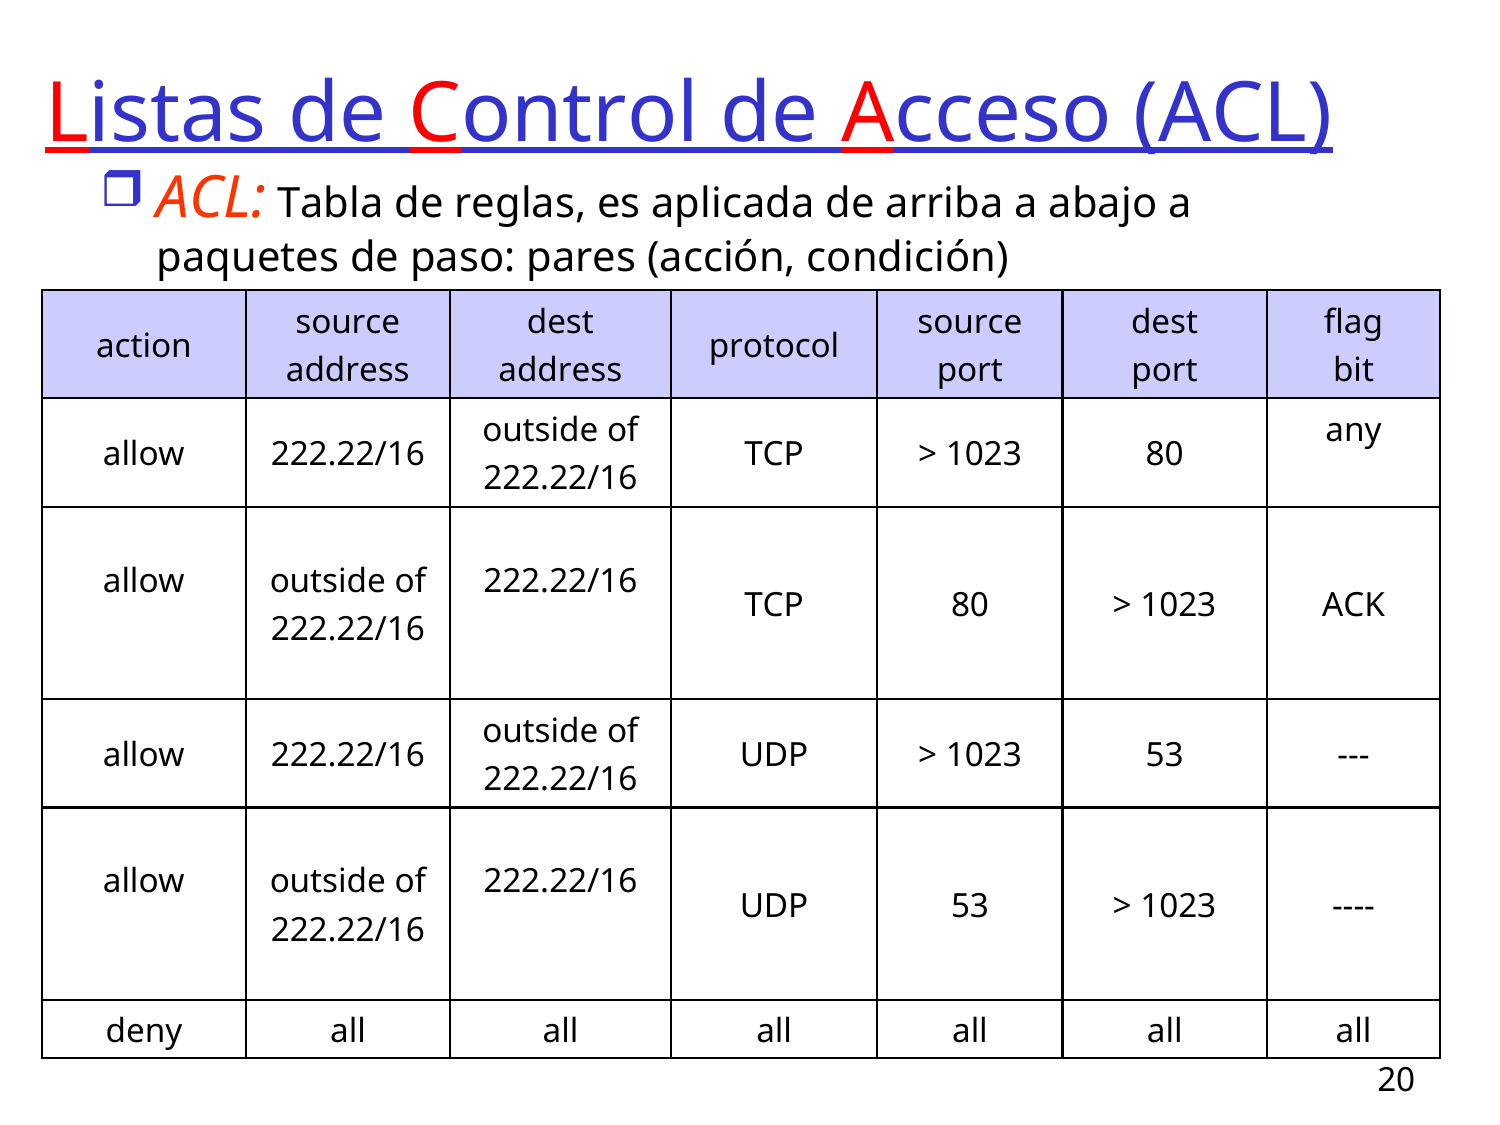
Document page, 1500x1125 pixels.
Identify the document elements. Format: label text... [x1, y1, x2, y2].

table_cell ---- [1268, 809, 1439, 999]
table_cell allow [43, 809, 245, 999]
table_header source port [878, 318, 1061, 397]
table_header dest address [451, 318, 670, 397]
table_cell 222.22/16 [247, 399, 449, 506]
table_header action [43, 291, 245, 397]
title Listas de Control de Acceso (ACL) [30, 0, 1484, 216]
table_cell UDP [672, 700, 876, 806]
table_cell outside of 222.22/16 [451, 700, 670, 806]
table_cell allow [43, 700, 245, 806]
table_cell all [451, 1001, 670, 1057]
table_cell 222.22/16 [451, 809, 670, 999]
table_cell outside of 222.22/16 [451, 399, 670, 506]
table_cell TCP [672, 399, 876, 506]
table_cell all [1268, 1001, 1439, 1057]
table_cell > 1023 [878, 399, 1061, 506]
table_cell all [672, 1001, 876, 1057]
table_header flag bit [1268, 291, 1439, 397]
table_cell 222.22/16 [247, 700, 449, 806]
table_cell > 1023 [1064, 508, 1266, 698]
text_box ACL: Tabla de reglas, es aplicada de arriba a abajo a paquetes de paso: pares (acción, condición) [85, 151, 1361, 318]
table_cell 80 [878, 508, 1061, 698]
table_cell allow [43, 508, 245, 698]
table_cell 53 [878, 809, 1061, 999]
table_header dest port [1064, 318, 1266, 397]
table_cell UDP [672, 809, 876, 999]
table_cell outside of 222.22/16 [247, 809, 449, 999]
table_cell TCP [672, 508, 876, 698]
table_header source address [247, 318, 449, 397]
table_cell all [1064, 1001, 1266, 1057]
table_cell any [1268, 399, 1439, 506]
table_cell 222.22/16 [451, 508, 670, 698]
table_cell allow [43, 399, 245, 506]
table_cell deny [43, 1001, 245, 1057]
table_cell outside of 222.22/16 [247, 508, 449, 698]
table_cell --- [1268, 700, 1439, 806]
table_cell 53 [1064, 700, 1266, 806]
table_cell > 1023 [878, 700, 1061, 806]
table_cell 80 [1064, 399, 1266, 506]
table_cell all [878, 1001, 1061, 1057]
table_cell all [247, 1001, 449, 1057]
table_header protocol [672, 318, 876, 397]
table_cell > 1023 [1064, 809, 1266, 999]
table_cell ACK [1268, 508, 1439, 698]
